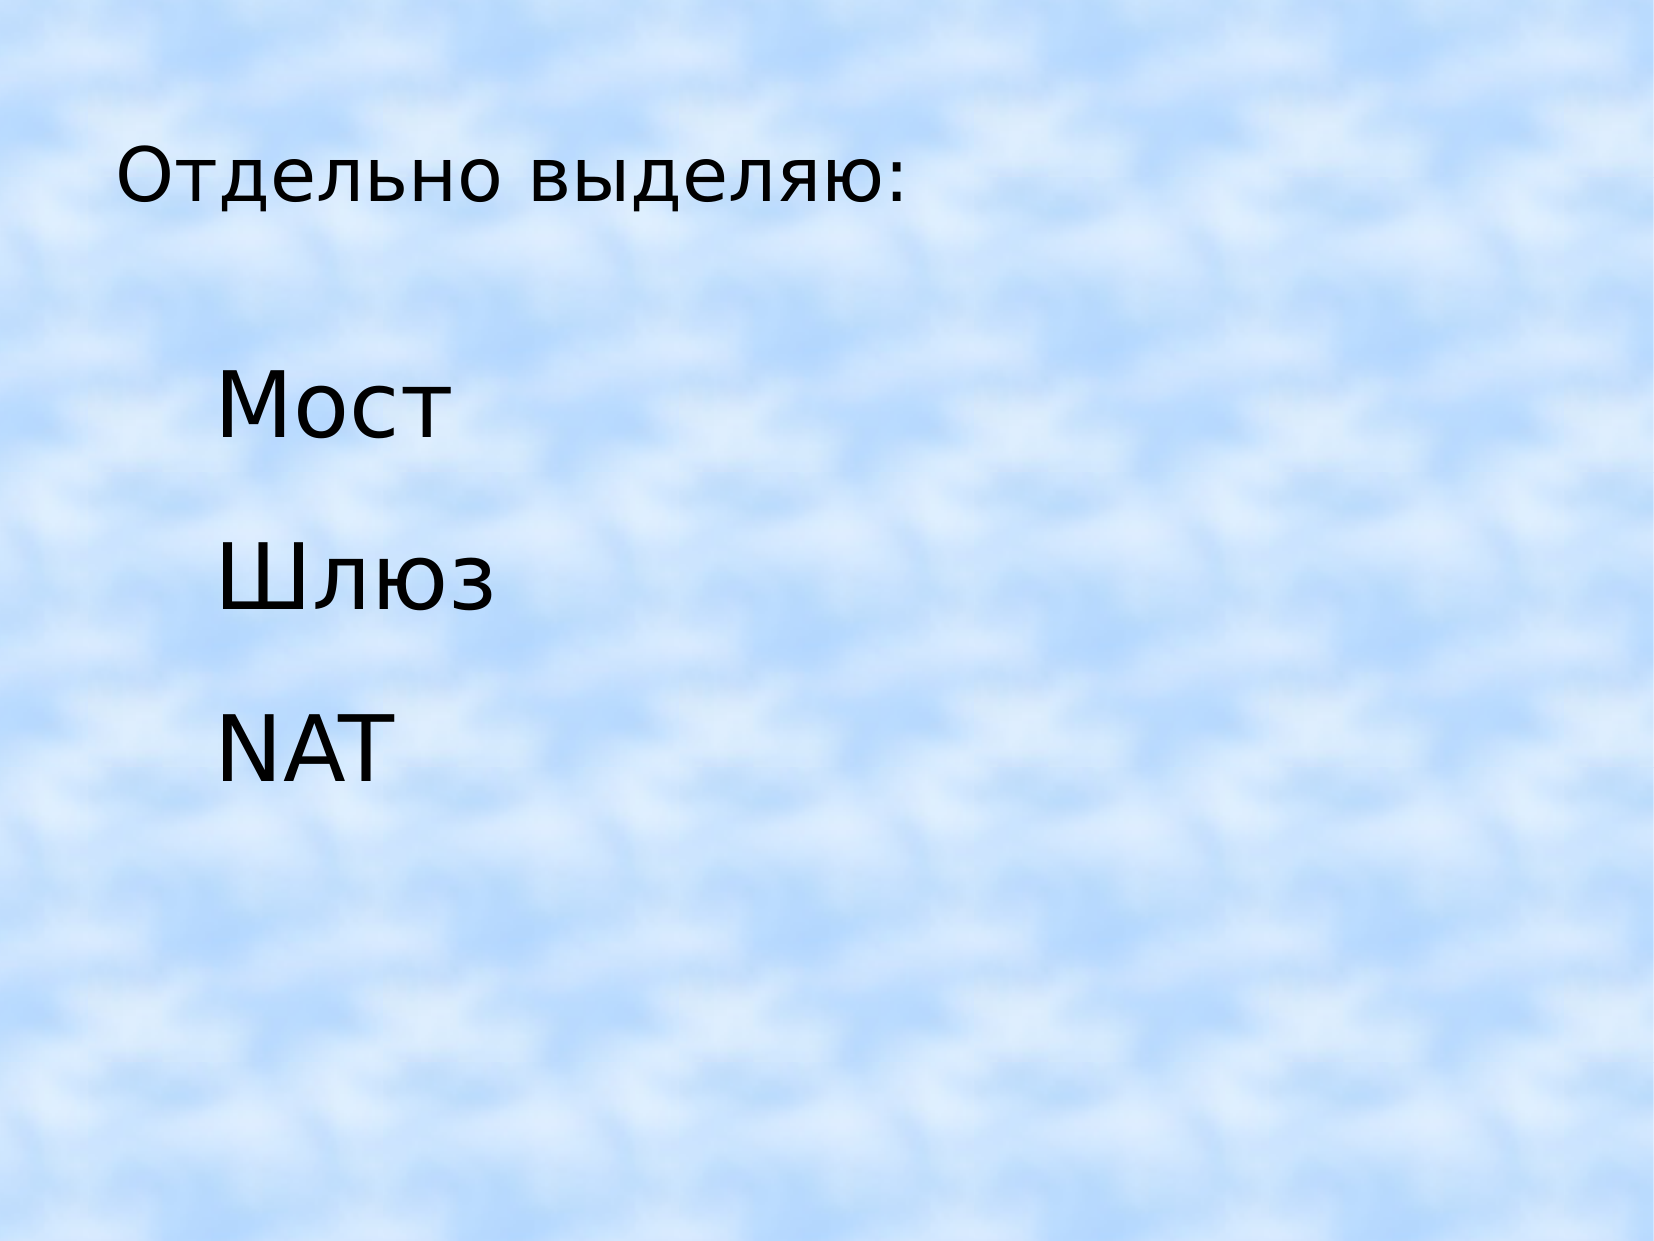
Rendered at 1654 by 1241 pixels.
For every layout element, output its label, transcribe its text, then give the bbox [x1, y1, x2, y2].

text_box Отдельно выделяю: [101, 124, 1195, 227]
text_box Мост Шлюз NAT [199, 344, 1062, 811]
picture [0, 0, 1654, 1241]
